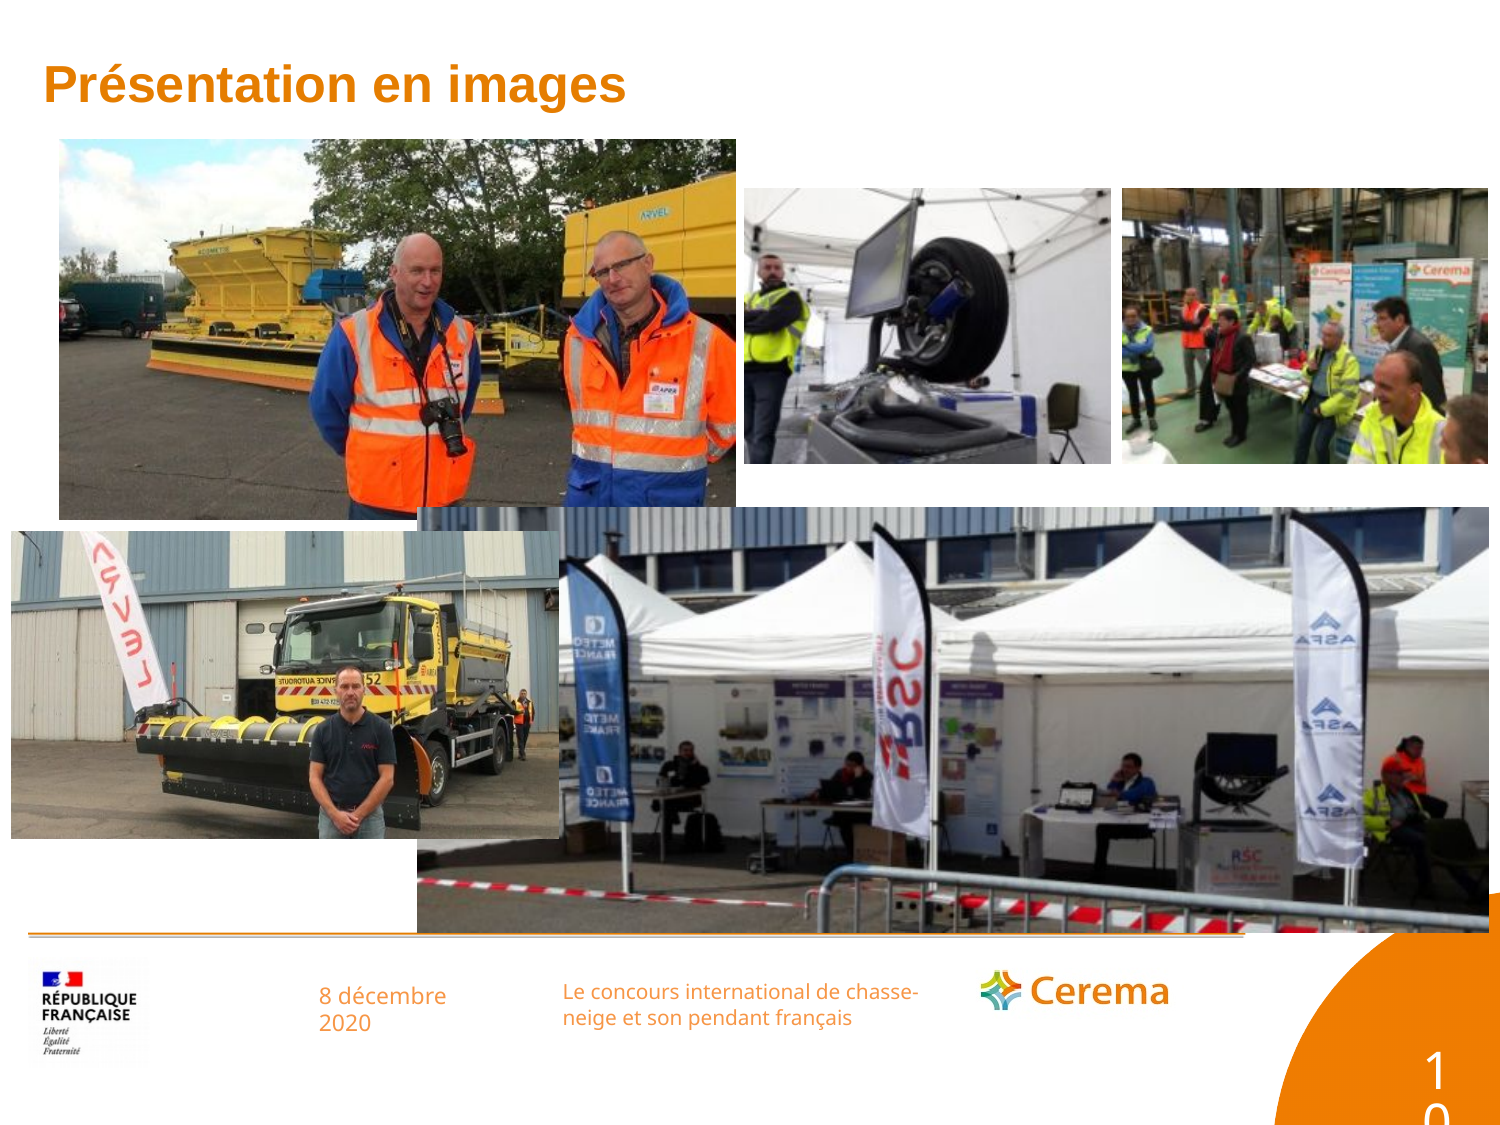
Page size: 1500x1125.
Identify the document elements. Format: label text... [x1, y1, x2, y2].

picture [744, 188, 1111, 464]
text_box Le concours international de chasse-neige et son pendant français [555, 971, 957, 1037]
picture [1429, 1116, 1445, 1125]
picture [28, 957, 150, 1068]
picture [960, 954, 1186, 1029]
text_box 8 décembre 2020 [311, 974, 497, 1044]
picture [11, 139, 1500, 1125]
slide_number <numéro> [1407, 1029, 1456, 1116]
title Présentation en images [28, 6, 1470, 158]
picture [1122, 188, 1488, 464]
